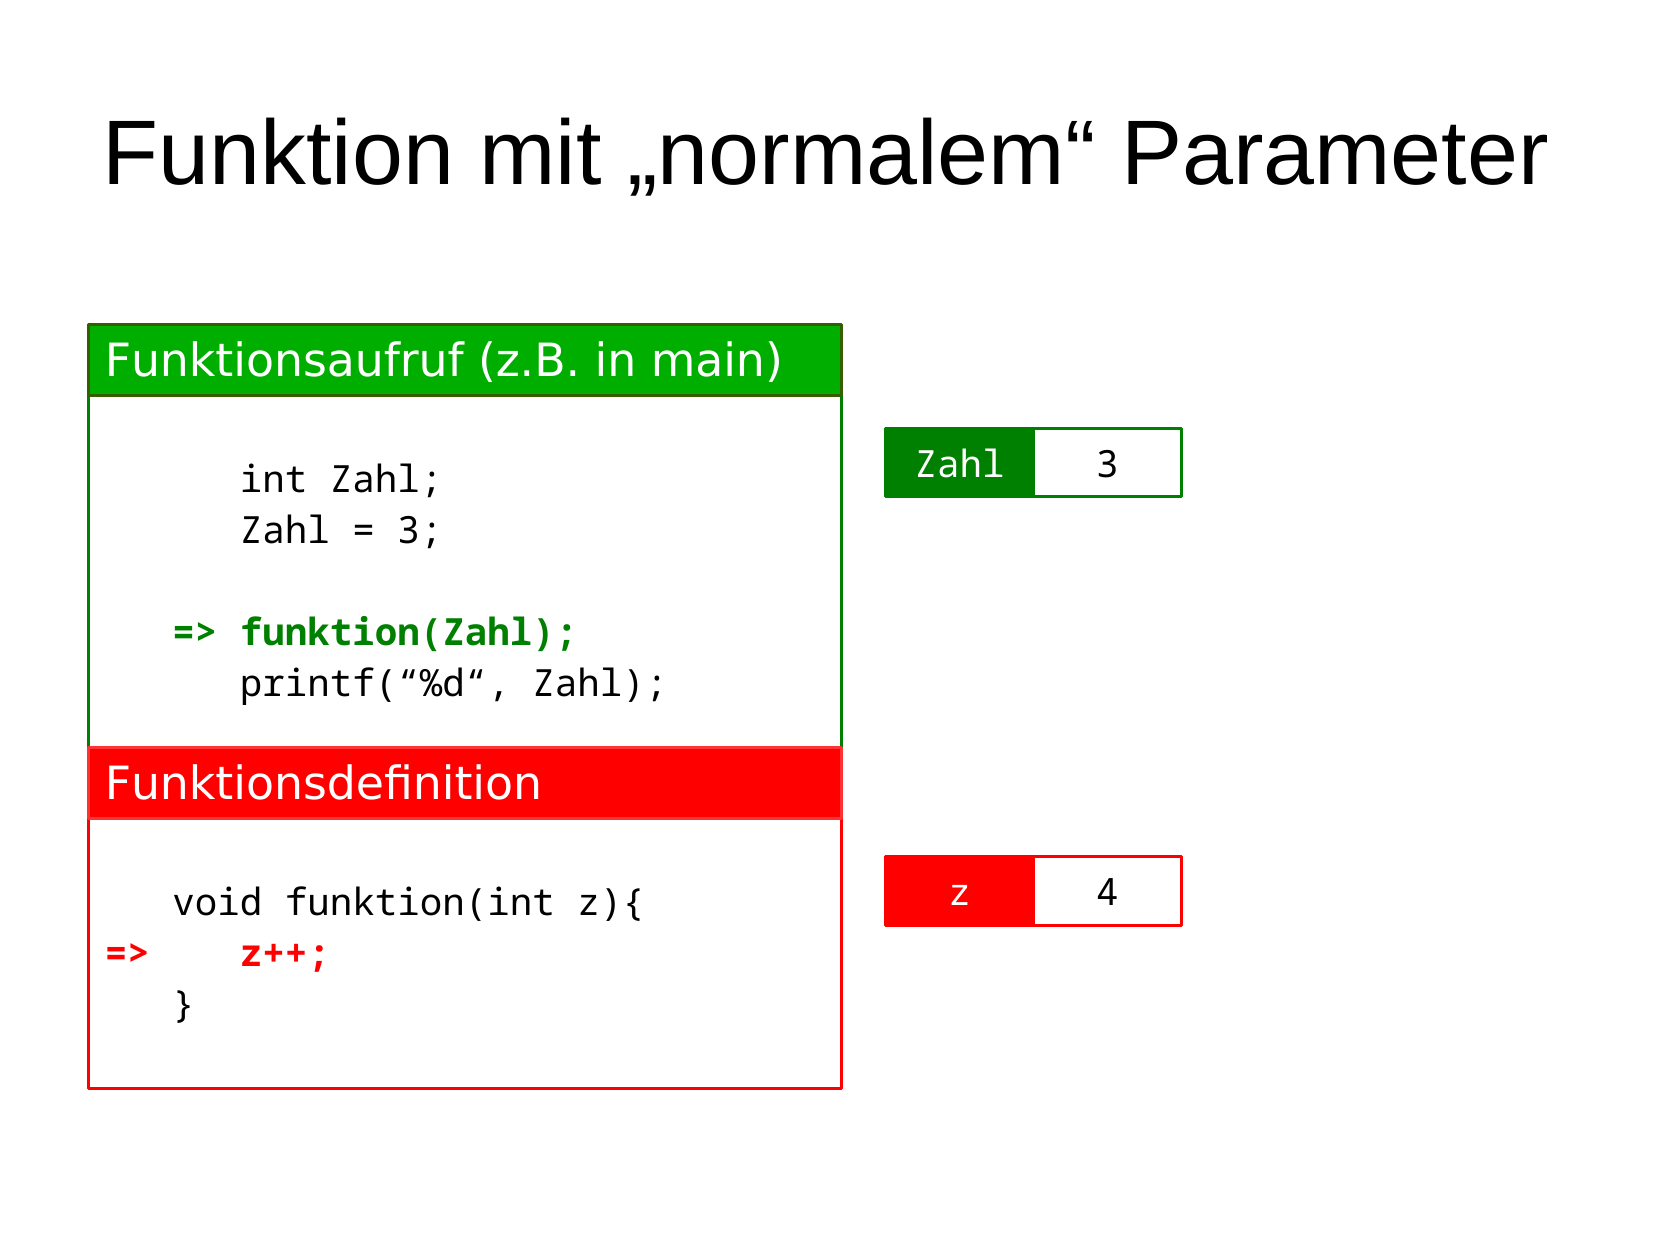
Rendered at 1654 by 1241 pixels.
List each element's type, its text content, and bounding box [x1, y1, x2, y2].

text_box z [885, 856, 1032, 918]
title Funktion mit „normalem“ Parameter [82, 49, 1571, 257]
text_box 4 [1033, 856, 1182, 918]
text_box Zahl [885, 428, 1032, 490]
text_box 3 [1033, 428, 1182, 490]
text_box Funktionsaufruf (z.B. in main) [88, 324, 842, 396]
text_box int Zahl; Zahl = 3; => funktion(Zahl); printf(“%d“, Zahl); [88, 397, 842, 716]
text_box Funktionsdefinition [88, 747, 842, 819]
text_box void funktion(int z){ => z++; } [88, 820, 842, 1052]
